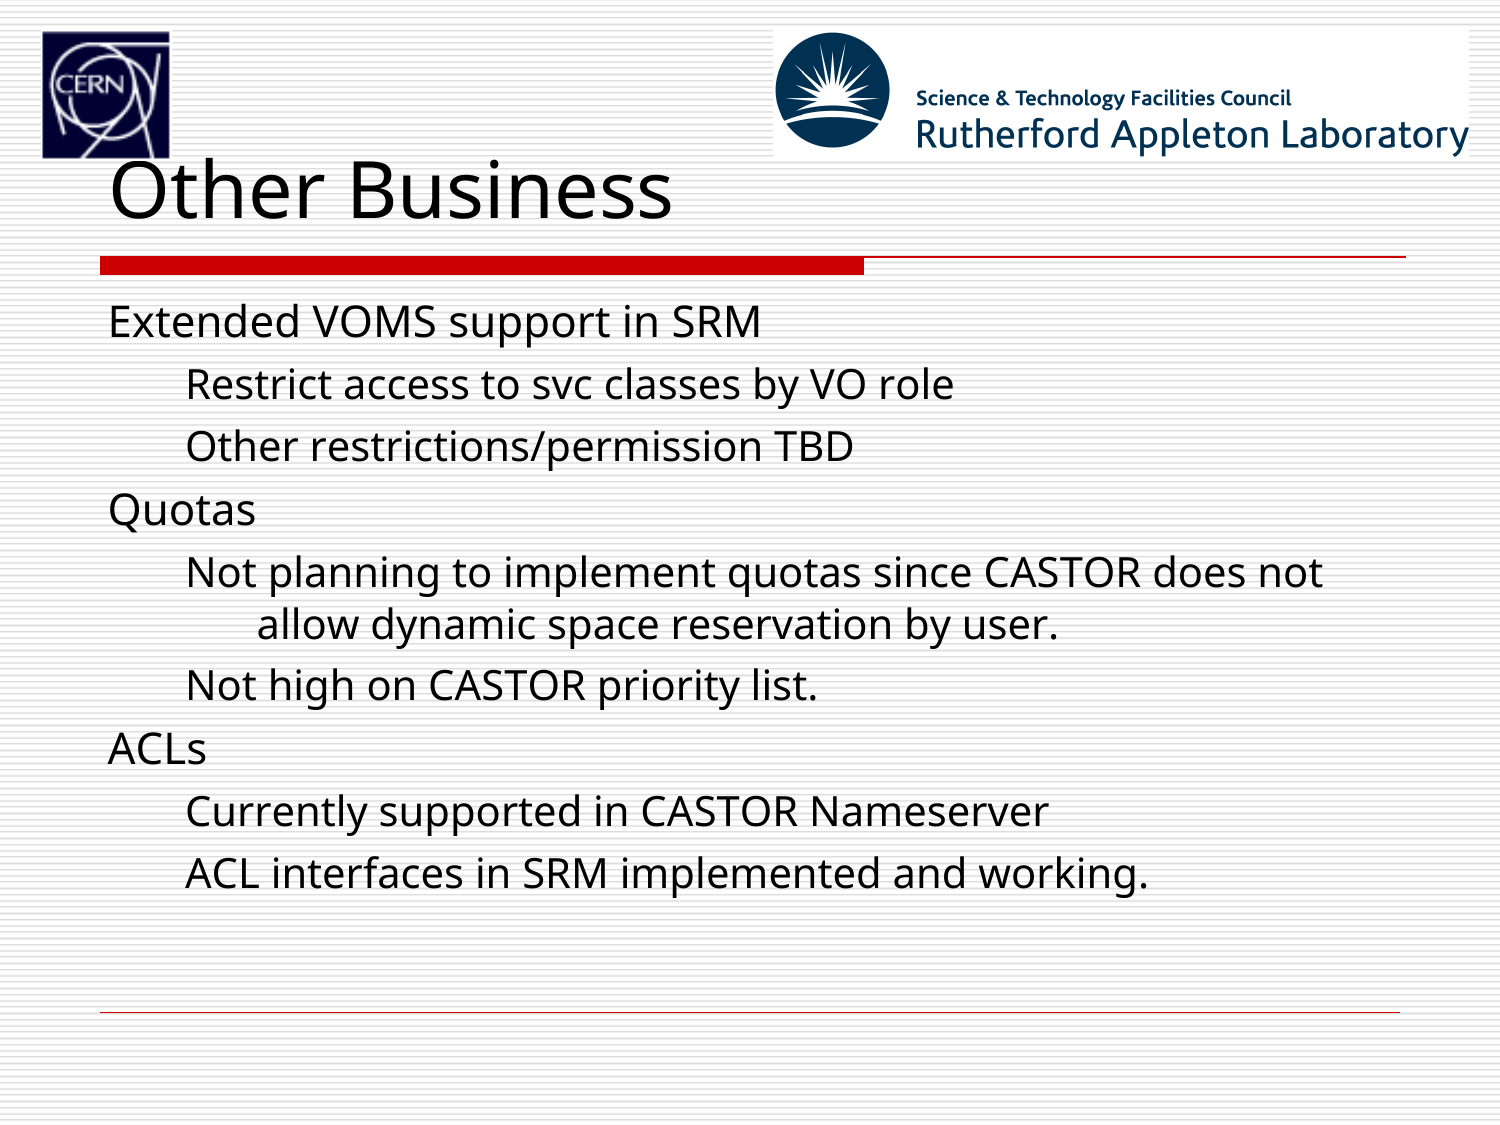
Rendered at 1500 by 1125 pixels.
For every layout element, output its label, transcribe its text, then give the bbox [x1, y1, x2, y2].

title Other Business [94, 49, 1407, 250]
picture [0, 0, 1500, 1125]
list Extended VOMS support in SRM Restrict access to svc classes by VO role Other restrictions/permission TBD Quotas Not planning to implement quotas since CASTOR does not allow dynamic space reservation by user. Not high on CASTOR priority list. ACLs Currently supported in CASTOR Nameserver ACL interfaces in SRM implemented and working. [92, 287, 1406, 988]
